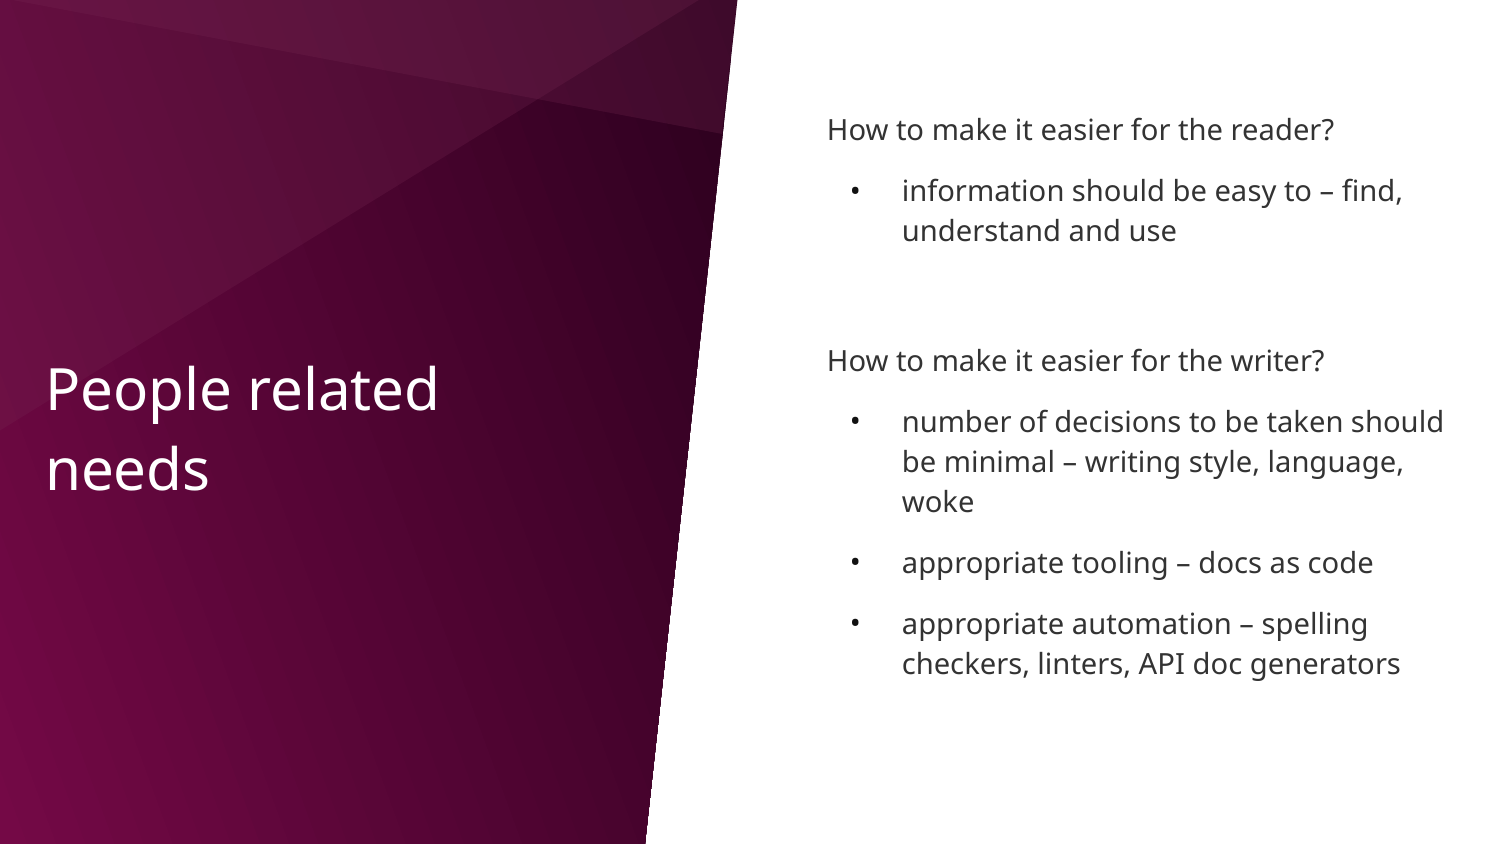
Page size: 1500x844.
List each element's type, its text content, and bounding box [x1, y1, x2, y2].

list How to make it easier for the writer? number of decisions to be taken should be minimal – writing style, language, woke appropriate tooling – docs as code appropriate automation – spelling checkers, linters, API doc generators [826, 336, 1447, 721]
list How to make it easier for the reader? information should be easy to – find, understand and use [826, 106, 1447, 336]
title People related needs [45, 203, 618, 641]
